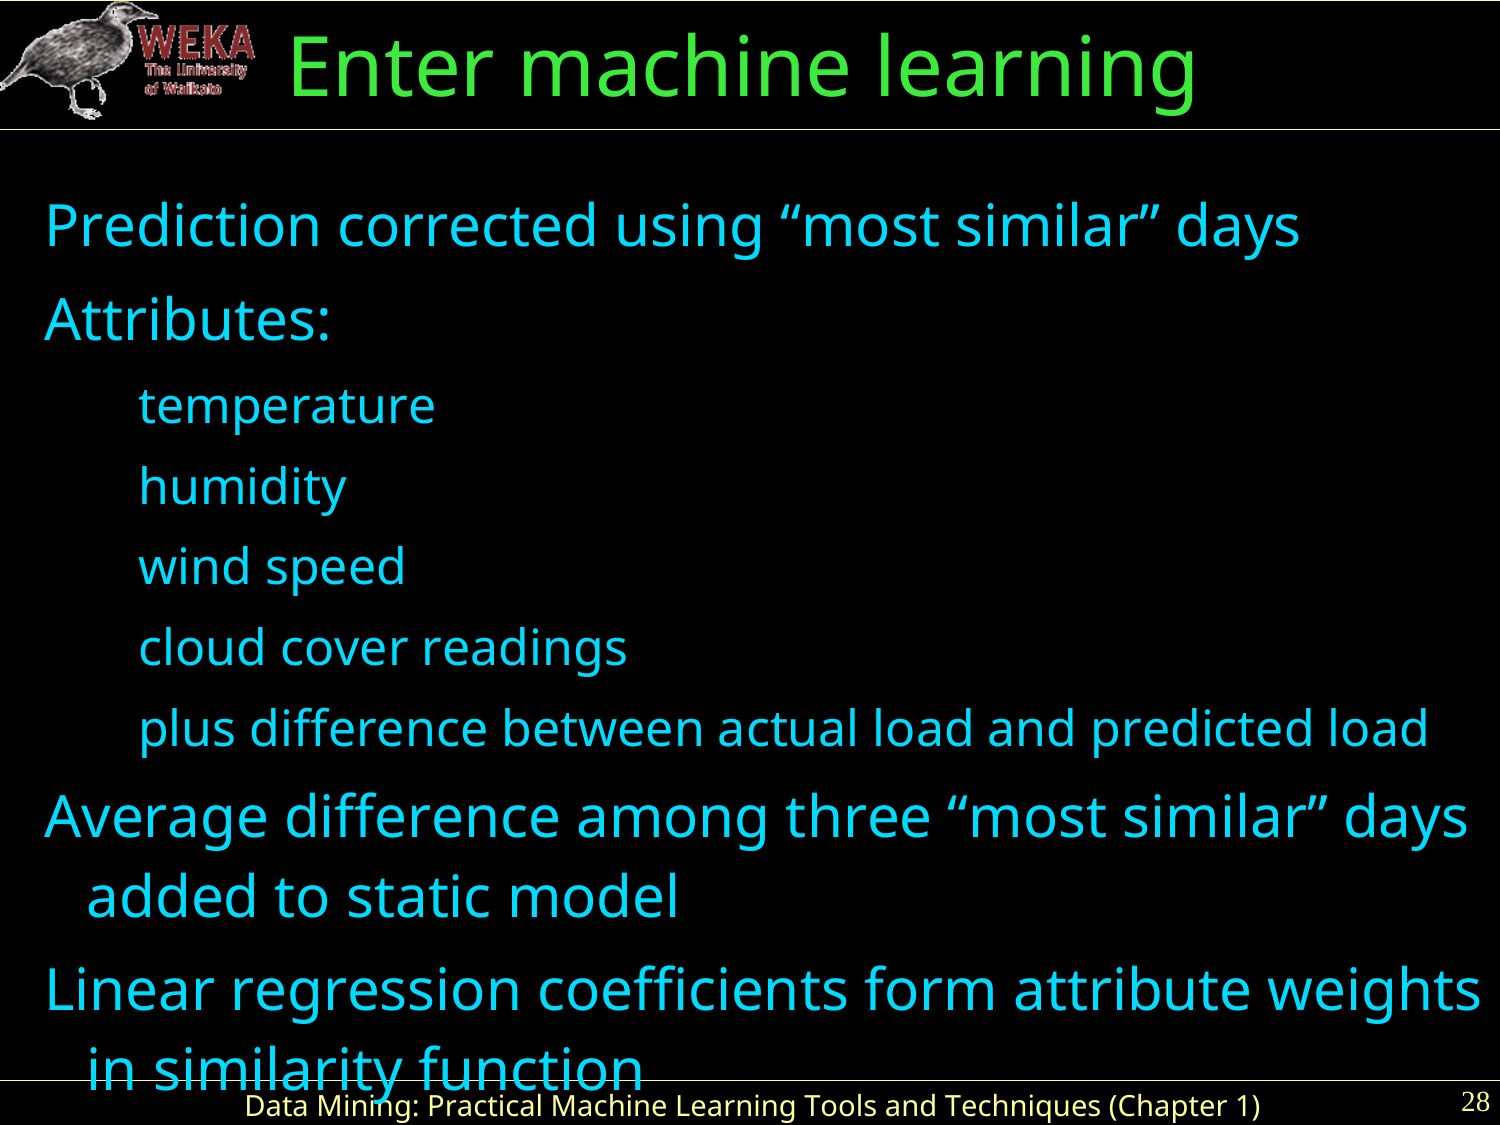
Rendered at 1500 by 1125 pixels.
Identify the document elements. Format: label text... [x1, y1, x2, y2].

list Prediction corrected using “most similar” days Attributes: temperature humidity wind speed cloud cover readings plus difference between actual load and predicted load Average difference among three “most similar” days added to static model Linear regression coefficients form attribute weights in similarity function [29, 177, 1500, 1108]
title Enter machine learning [295, 0, 1486, 166]
picture [0, 1, 266, 129]
